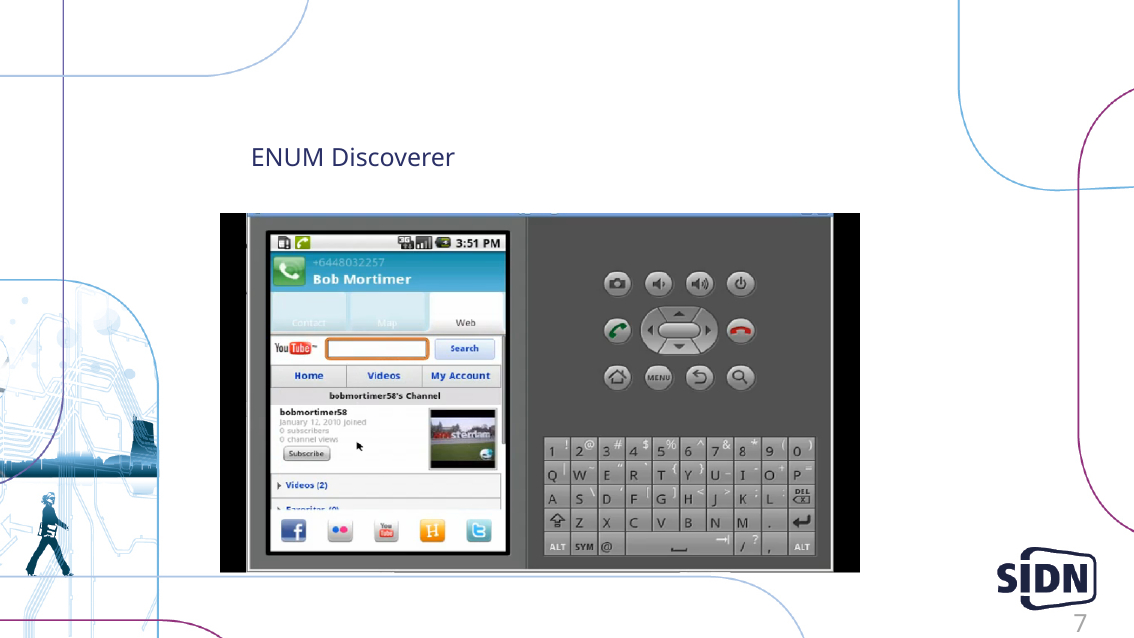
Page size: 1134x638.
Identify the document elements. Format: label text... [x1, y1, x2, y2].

picture [0, 0, 1134, 638]
text_box <number> [989, 599, 1103, 638]
title ENUM Discoverer [236, 118, 816, 194]
